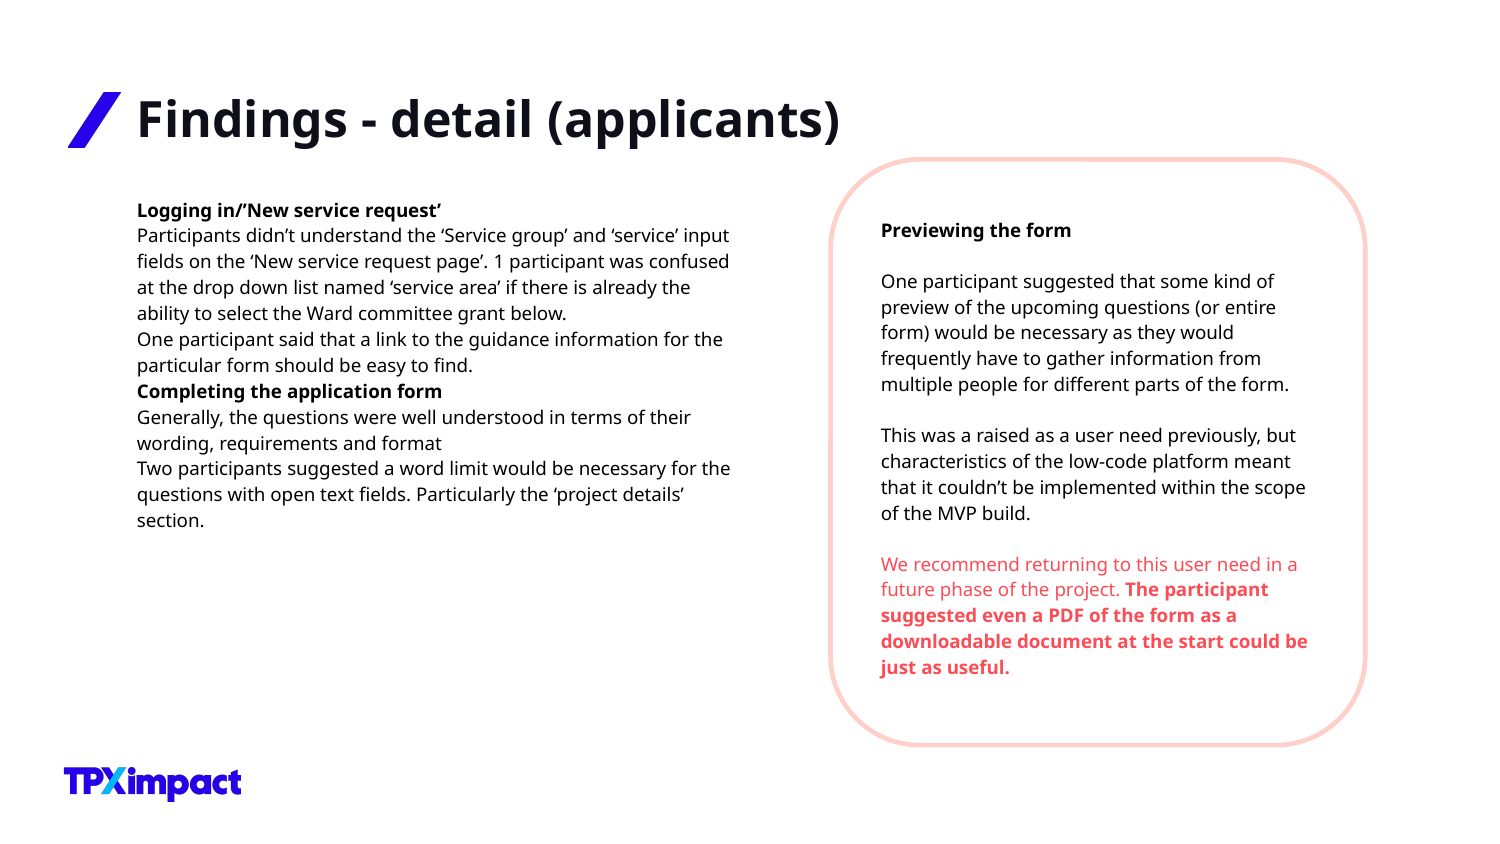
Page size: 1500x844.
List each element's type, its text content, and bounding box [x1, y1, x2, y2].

text_box [830, 159, 1366, 746]
picture [67, 92, 121, 148]
picture [63, 767, 241, 802]
title Findings - detail (applicants) [121, 72, 876, 167]
title Logging in/’New service request’ Participants didn’t understand the ‘Service group’ and ‘service’ input fields on the ‘New service request page’. 1 participant was confused at the drop down list named ‘service area’ if there is already the ability to select the Ward committee grant below. One participant said that a link to the guidance information for the particular form should be easy to find. Completing the application form Generally, the questions were well understood in terms of their wording, requirements and format Two participants suggested a word limit would be necessary for the questions with open text fields. Particularly the ‘project details’ section. [121, 180, 763, 680]
text_box Previewing the form One participant suggested that some kind of preview of the upcoming questions (or entire form) would be necessary as they would frequently have to gather information from multiple people for different parts of the form. This was a raised as a user need previously, but characteristics of the low-code platform meant that it couldn’t be implemented within the scope of the MVP build. We recommend returning to this user need in a future phase of the project. The participant suggested even a PDF of the form as a downloadable document at the start could be just as useful. [865, 200, 1332, 694]
